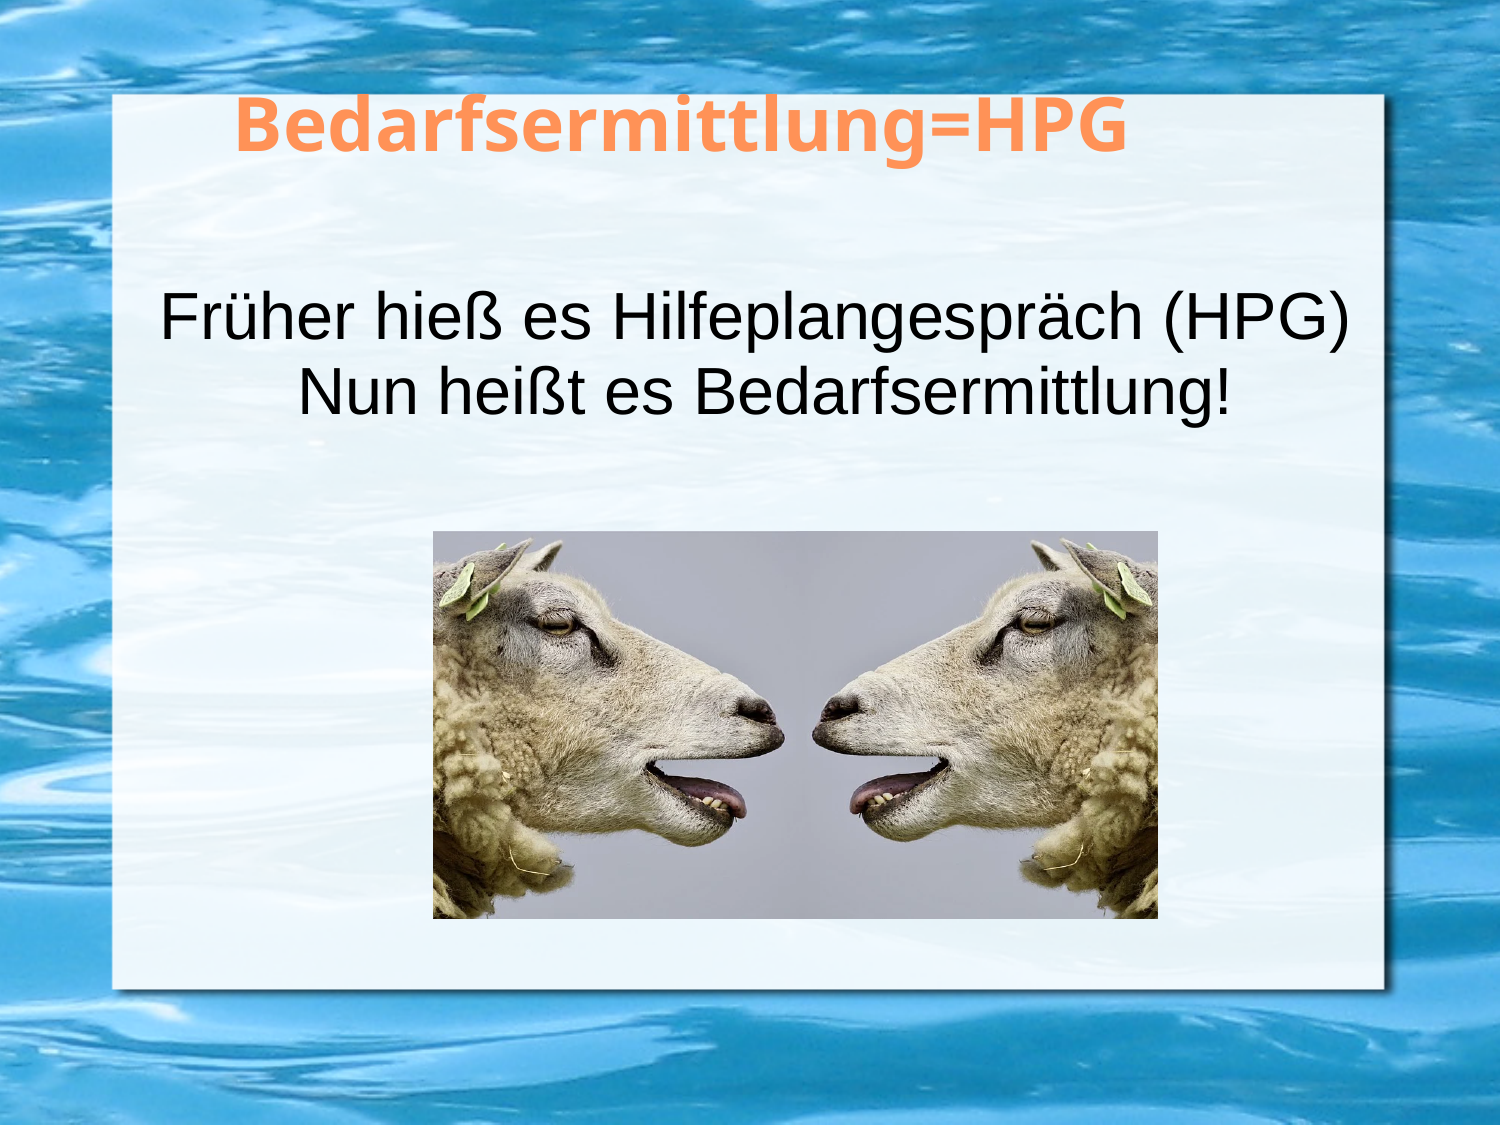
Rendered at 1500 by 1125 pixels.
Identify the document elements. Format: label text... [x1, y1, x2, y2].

title Früher hieß es Hilfeplangespräch (HPG) Nun heißt es Bedarfsermittlung! [94, 236, 1437, 473]
picture [0, 0, 1500, 1125]
text_box Bedarfsermittlung=HPG [232, 88, 1275, 362]
